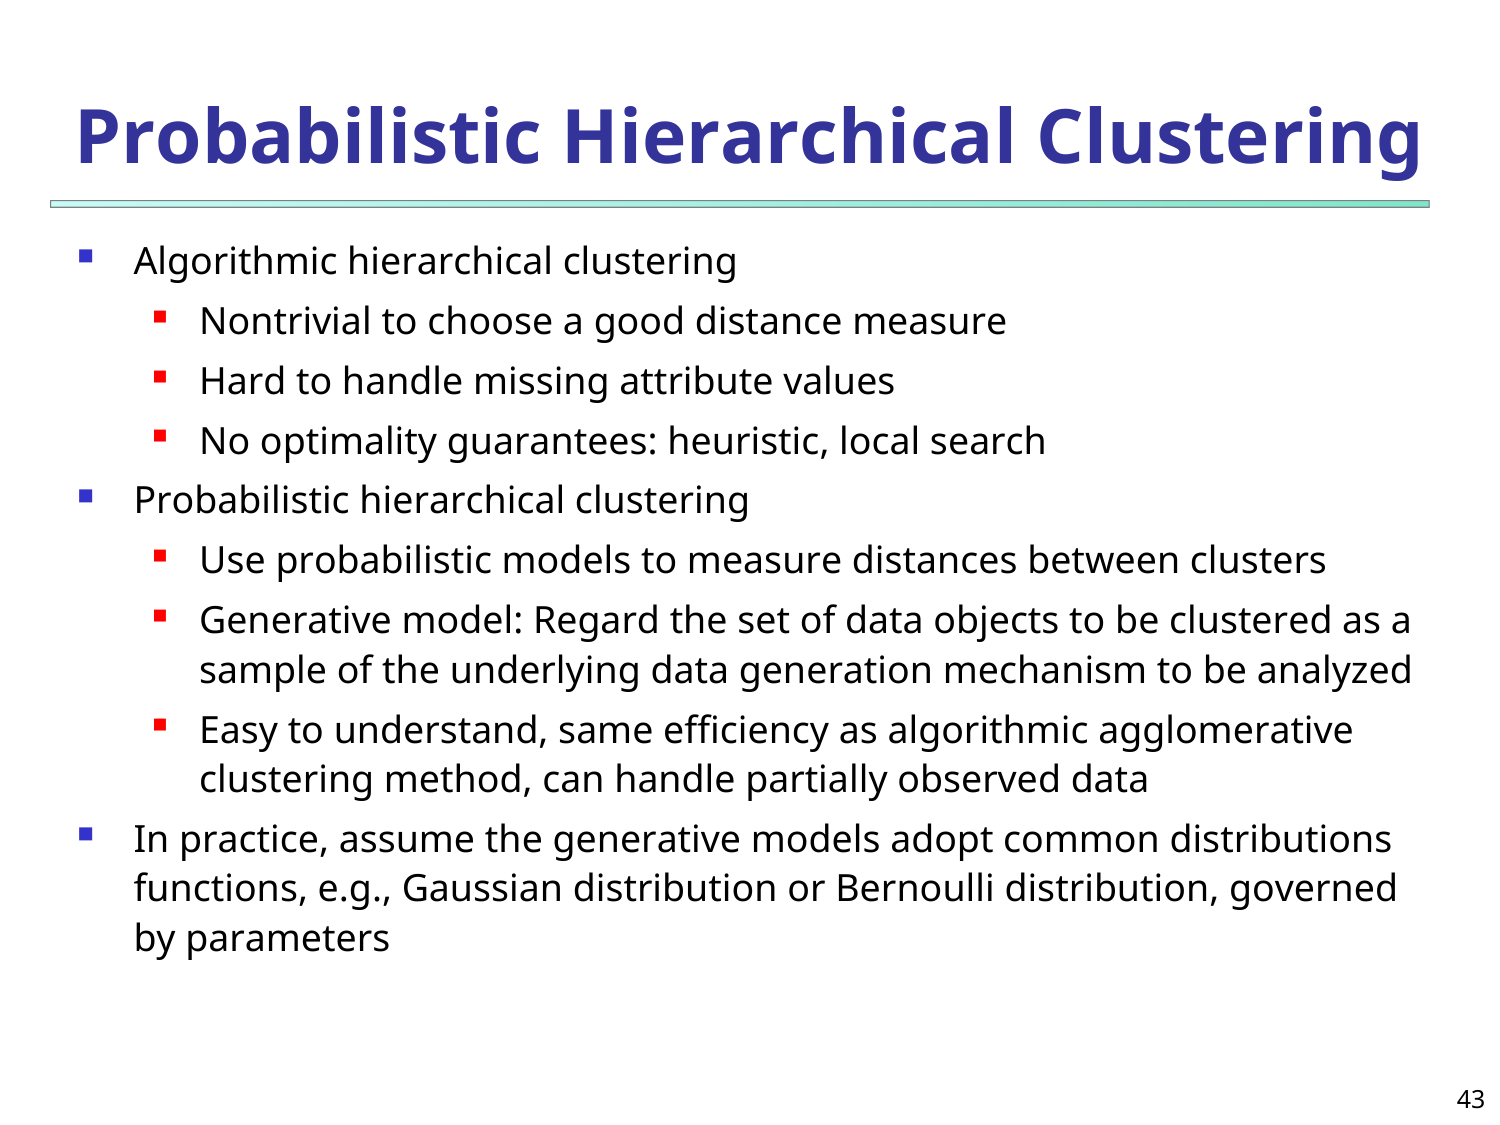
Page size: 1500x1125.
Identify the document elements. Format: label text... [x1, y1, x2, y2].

title Probabilistic Hierarchical Clustering [24, 0, 1476, 187]
text_box 18 [1187, 1062, 1500, 1125]
list Algorithmic hierarchical clustering Nontrivial to choose a good distance measure Hard to handle missing attribute values No optimality guarantees: heuristic, local search Probabilistic hierarchical clustering Use probabilistic models to measure distances between clusters Generative model: Regard the set of data objects to be clustered as a sample of the underlying data generation mechanism to be analyzed Easy to understand, same efficiency as algorithmic agglomerative clustering method, can handle partially observed data In practice, assume the generative models adopt common distributions functions, e.g., Gaussian distribution or Bernoulli distribution, governed by parameters [62, 224, 1463, 1088]
